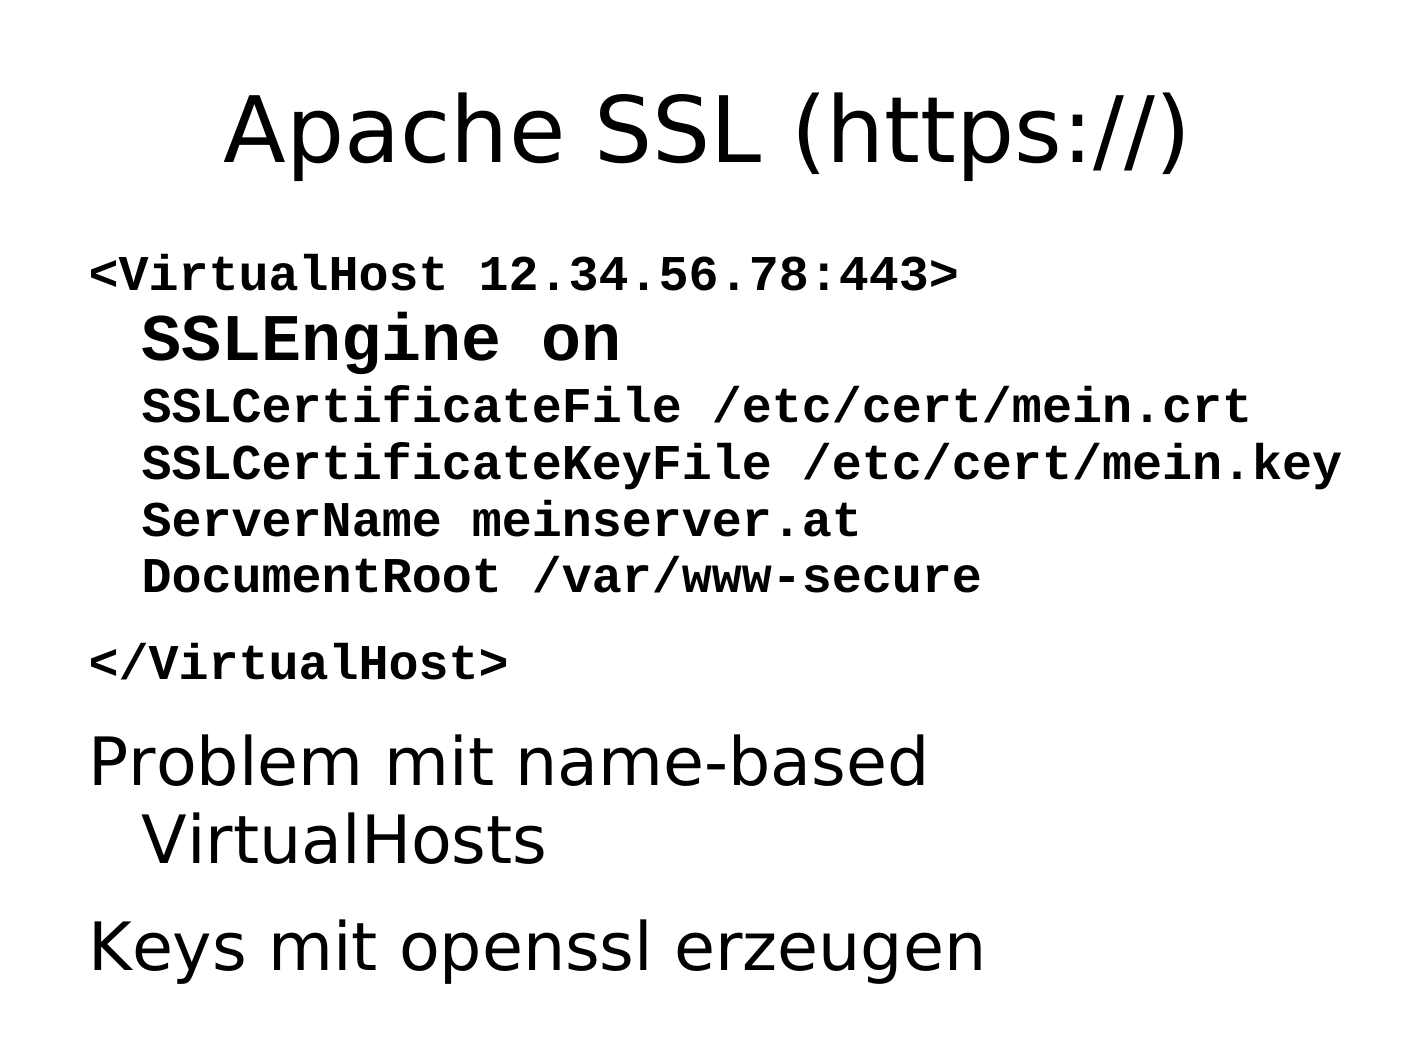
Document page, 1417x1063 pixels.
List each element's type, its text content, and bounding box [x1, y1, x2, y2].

list <VirtualHost 12.34.56.78:443> SSLEngine on SSLCertificateFile /etc/cert/mein.crt SSLCertificateKeyFile /etc/cert/mein.key ServerName meinserver.at DocumentRoot /var/www-secure </VirtualHost> Problem mit name-based VirtualHosts Keys mit openssl erzeugen [70, 248, 1346, 987]
title Apache SSL (https://) [70, 49, 1346, 213]
